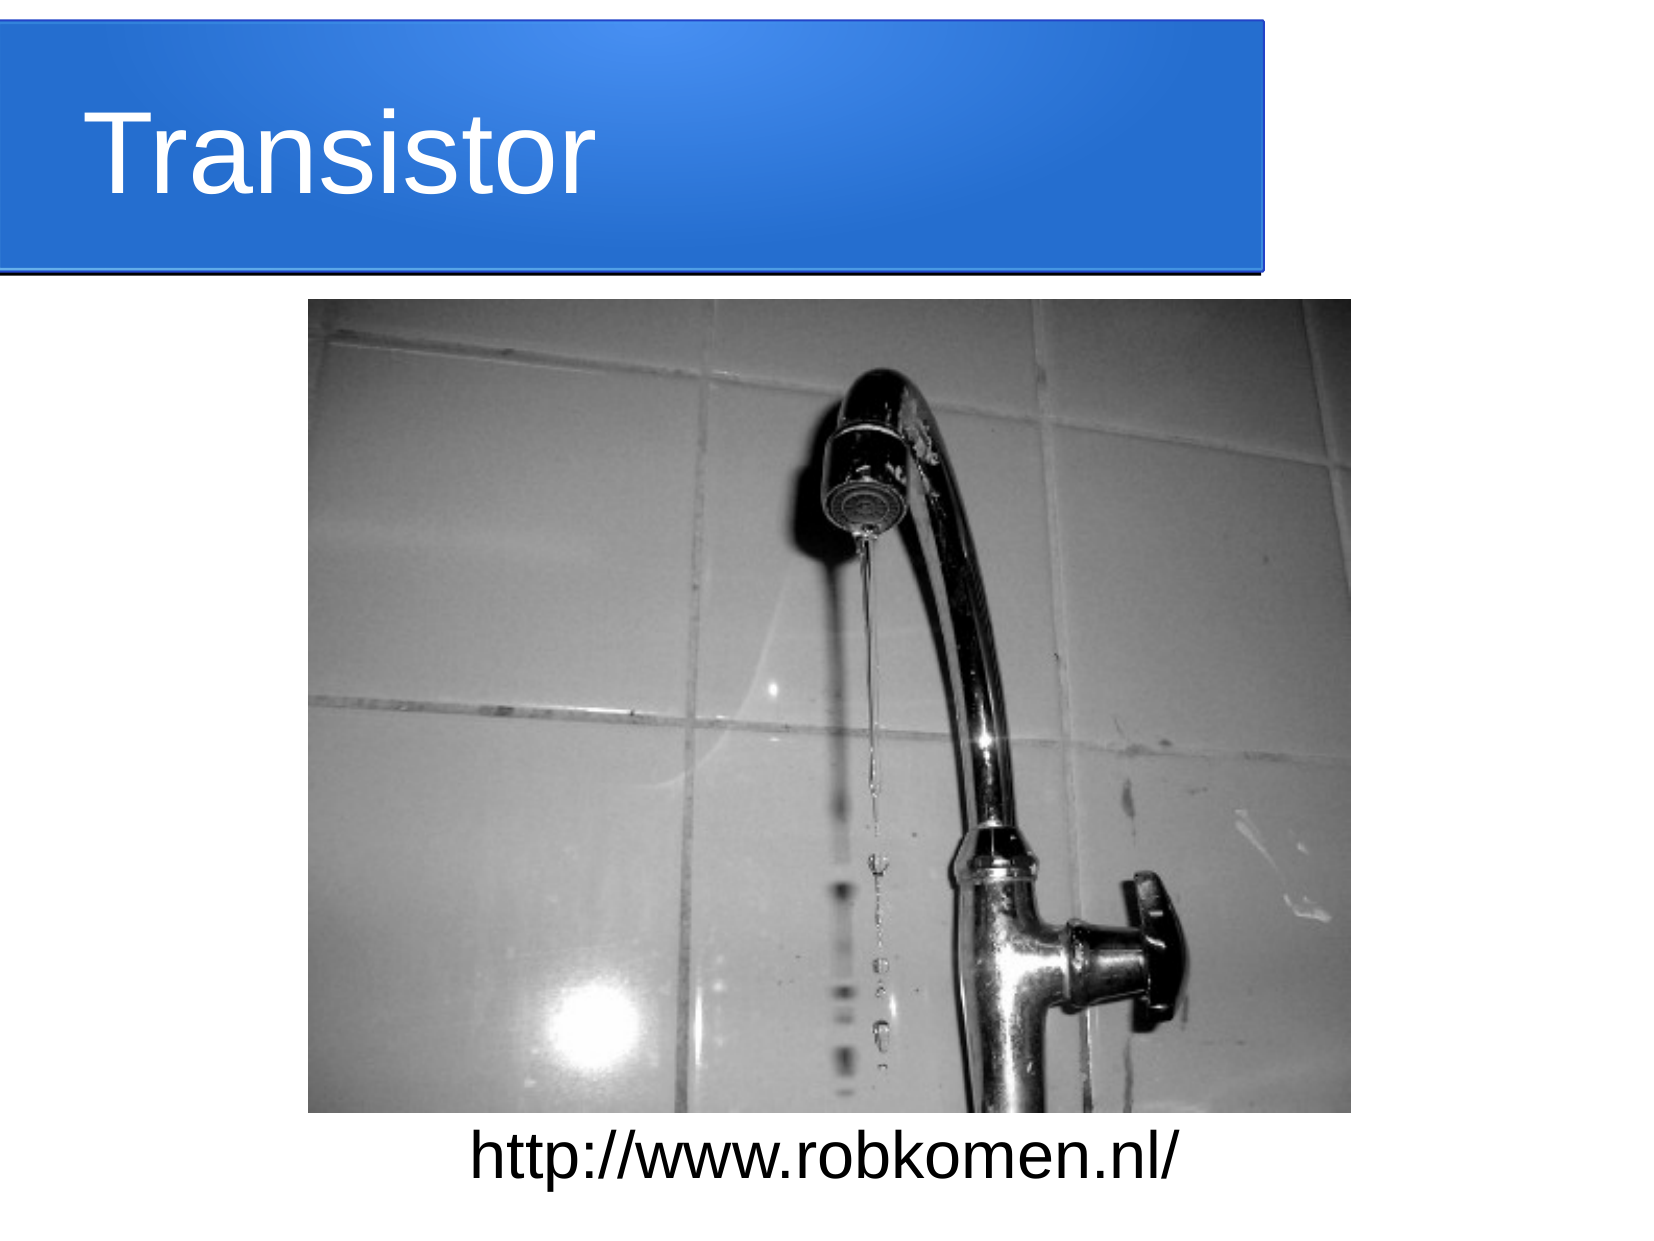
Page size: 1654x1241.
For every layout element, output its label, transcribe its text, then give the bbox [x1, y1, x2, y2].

picture [308, 299, 1351, 1113]
subtitle http://www.robkomen.nl/ [30, 1095, 1621, 1216]
title Transistor [82, 49, 1250, 257]
